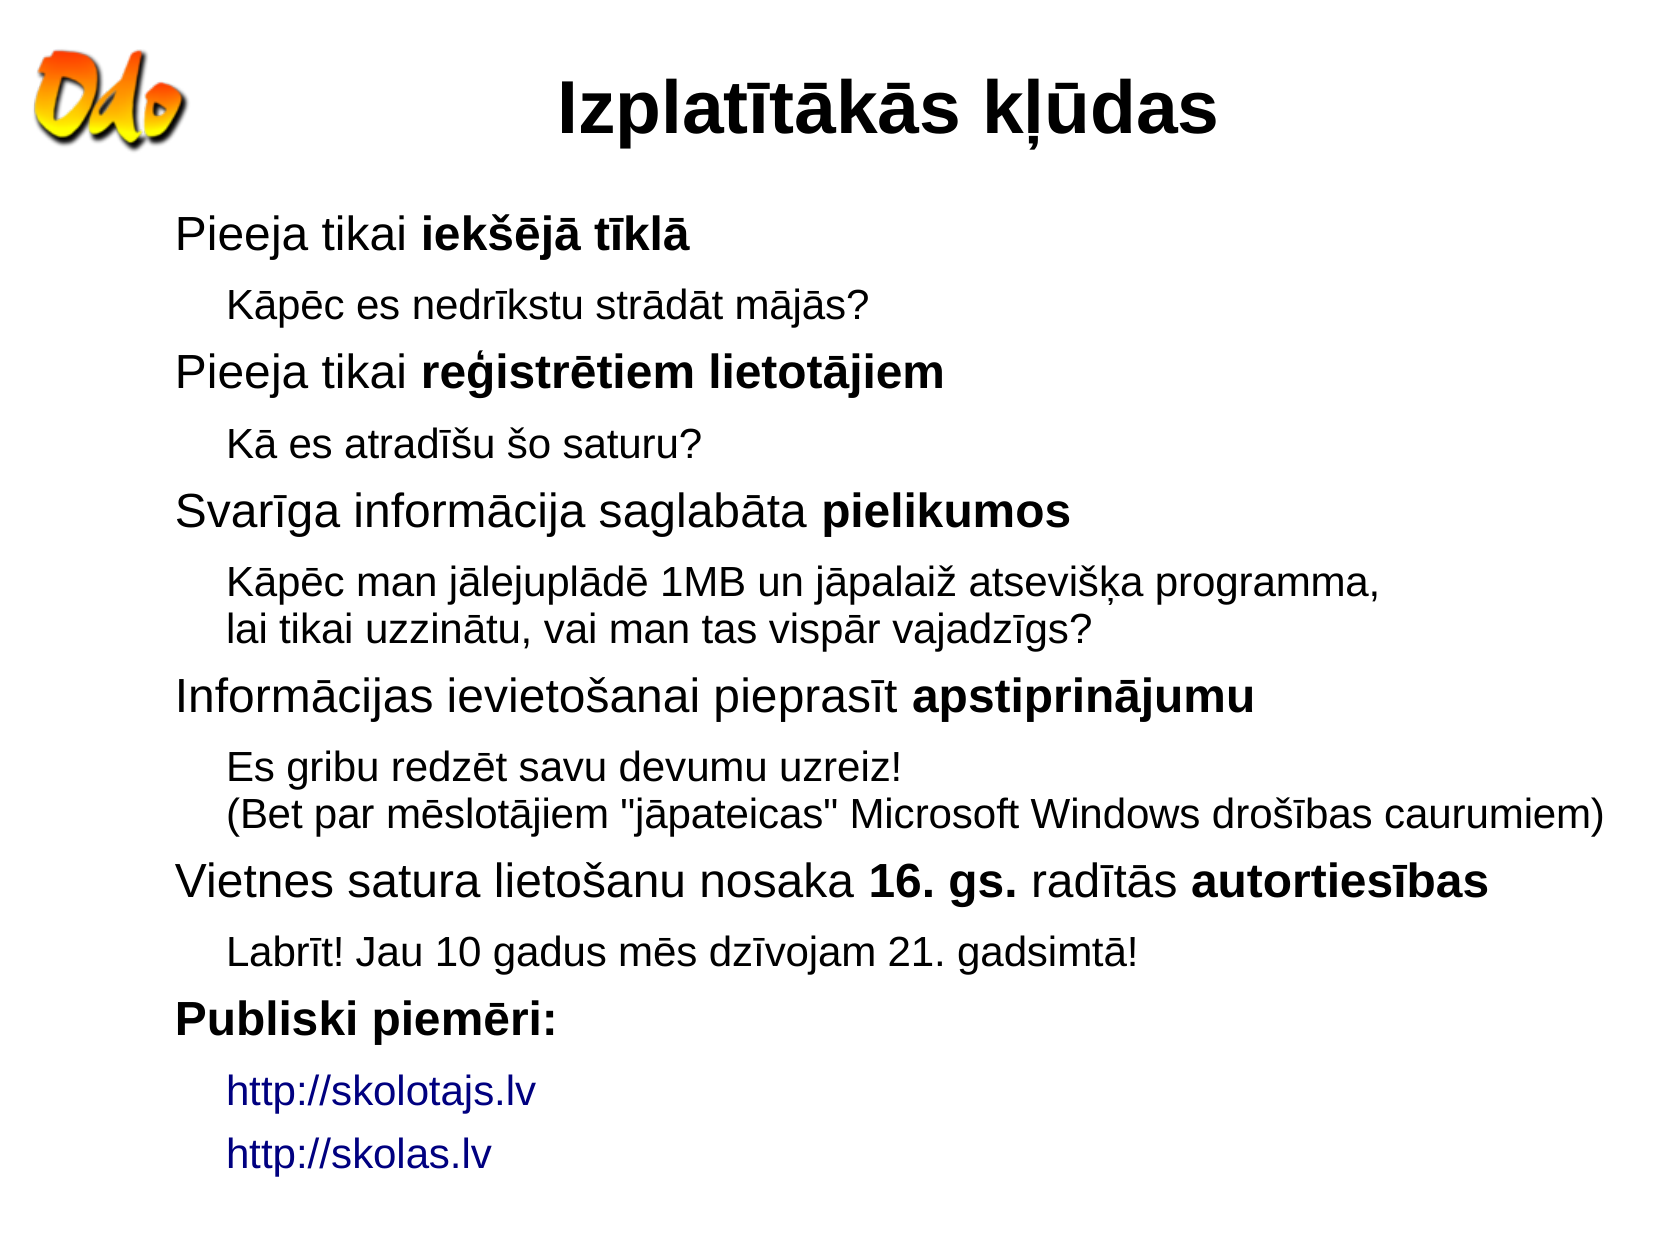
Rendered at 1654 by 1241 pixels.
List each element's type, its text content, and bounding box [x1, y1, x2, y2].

list Pieeja tikai iekšējā tīklā Kāpēc es nedrīkstu strādāt mājās? Pieeja tikai reģistrētiem lietotājiem Kā es atradīšu šo saturu? Svarīga informācija saglabāta pielikumos Kāpēc man jālejuplādē 1MB un jāpalaiž atsevišķa programma, lai tikai uzzinātu, vai man tas vispār vajadzīgs? Informācijas ievietošanai pieprasīt apstiprinājumu Es gribu redzēt savu devumu uzreiz! (Bet par mēslotājiem "jāpateicas" Microsoft Windows drošības caurumiem) Vietnes satura lietošanu nosaka 16. gs. radītās autortiesības Labrīt! Jau 10 gadus mēs dzīvojam 21. gadsimtā! Publiski piemēri: http://skolotajs.lv http://skolas.lv [124, 206, 1613, 1185]
picture [27, 34, 195, 160]
title Izplatītākās kļūdas [206, 49, 1571, 166]
